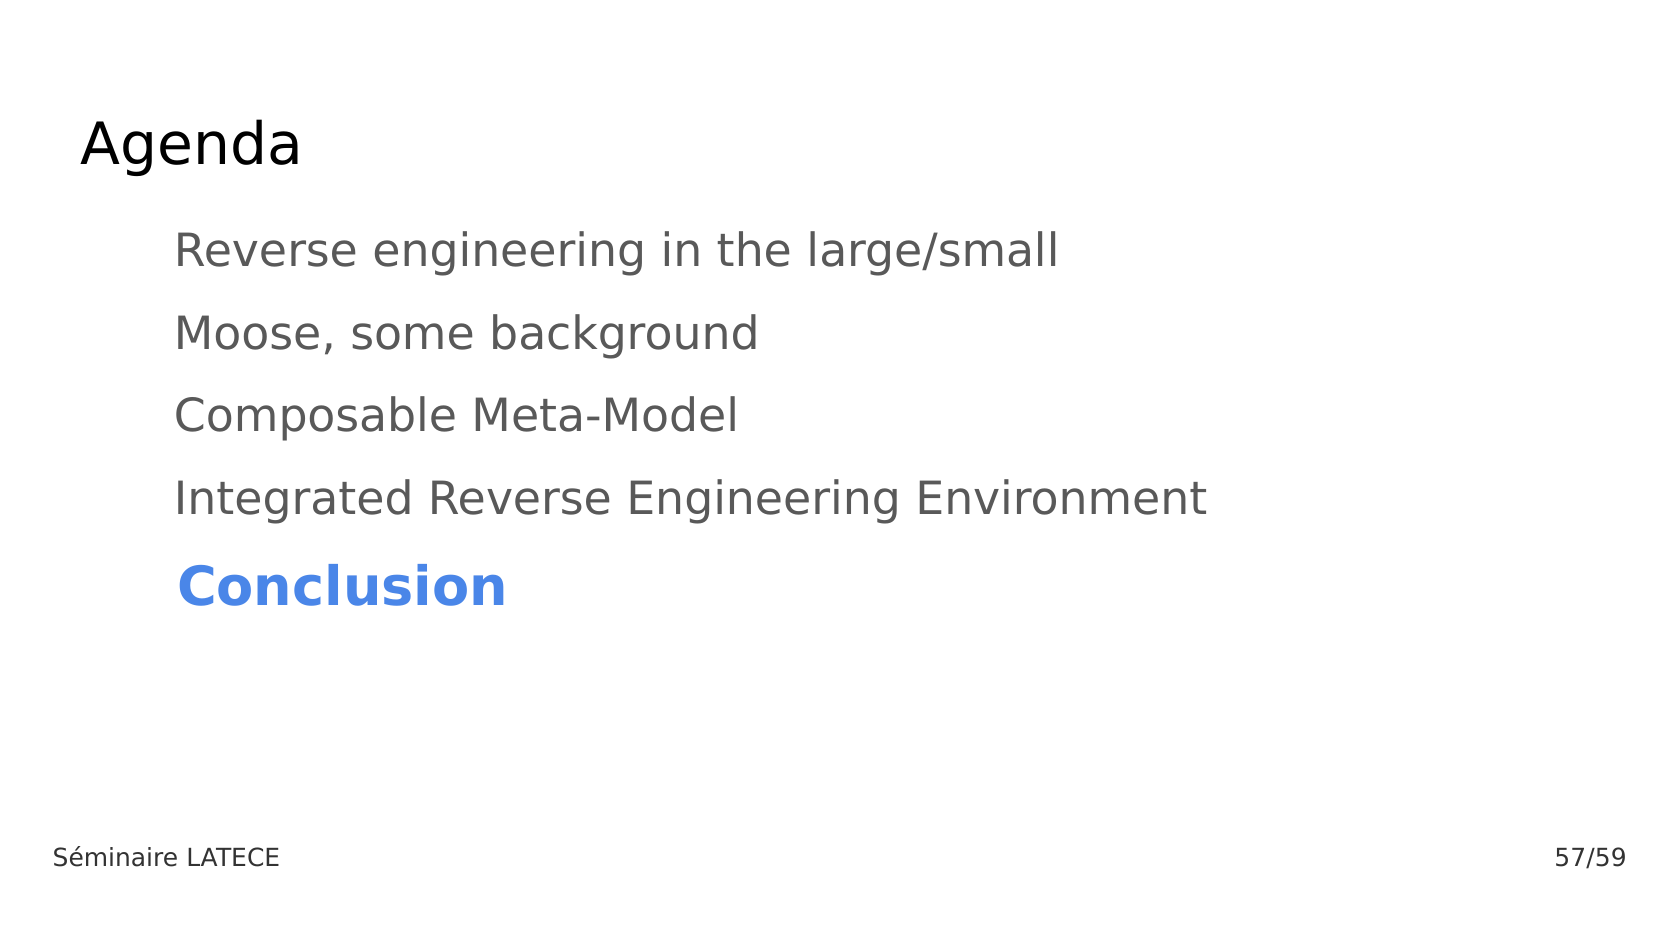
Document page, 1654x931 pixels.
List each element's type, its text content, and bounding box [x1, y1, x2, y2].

title Agenda [80, 97, 1479, 192]
list Reverse engineering in the large/small Moose, some background Composable Meta-Model Integrated Reverse Engineering Environment Conclusion [157, 223, 1578, 797]
